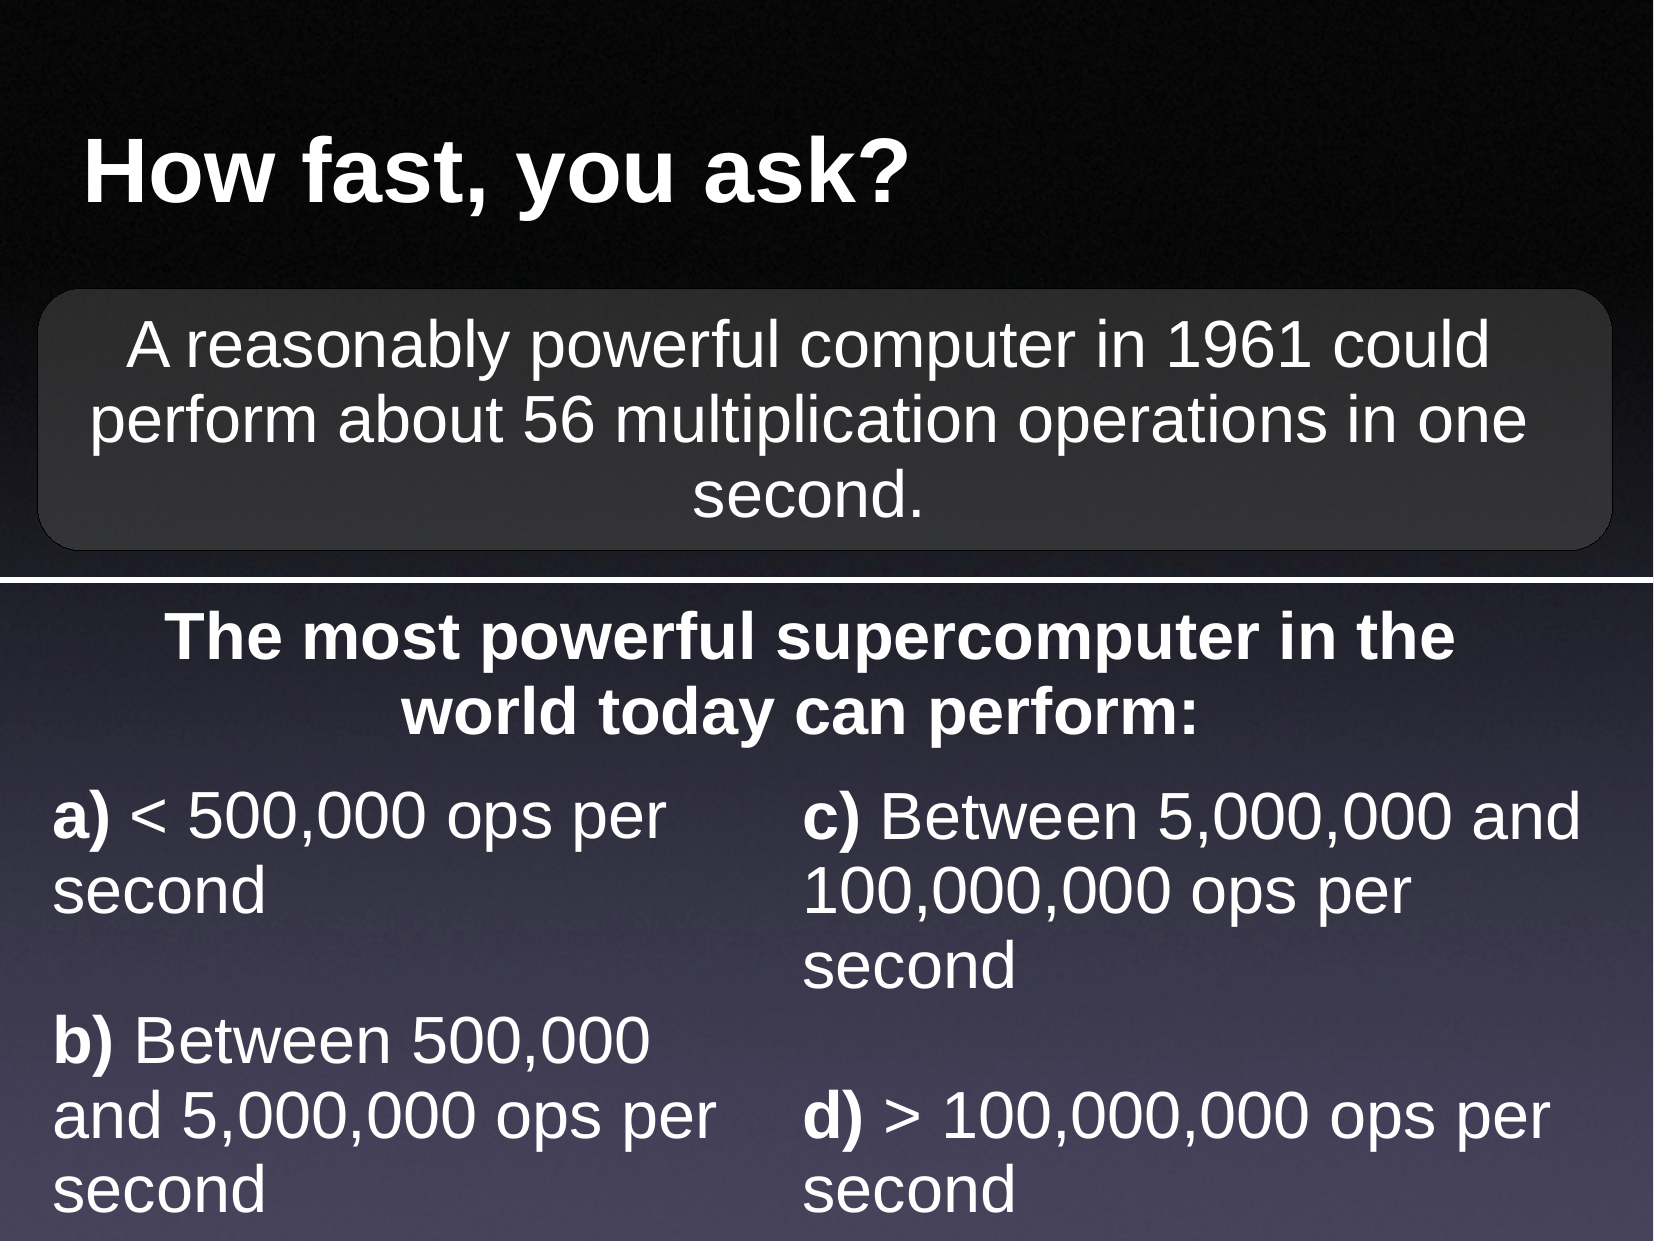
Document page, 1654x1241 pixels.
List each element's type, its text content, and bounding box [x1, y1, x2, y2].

picture [0, 0, 1654, 1241]
text_box A reasonably powerful computer in 1961 could perform about 56 multiplication operations in one second. [75, 300, 1576, 540]
text_box c) Between 5,000,000 and 100,000,000 ops per second d) > 100,000,000 ops per second [787, 771, 1653, 1235]
title How fast, you ask? [82, 75, 1571, 268]
text_box The most powerful supercomputer in the world today can perform: [150, 591, 1501, 756]
text_box [37, 288, 1613, 551]
text_box a) < 500,000 ops per second b) Between 500,000 and 5,000,000 ops per second [37, 771, 787, 1235]
